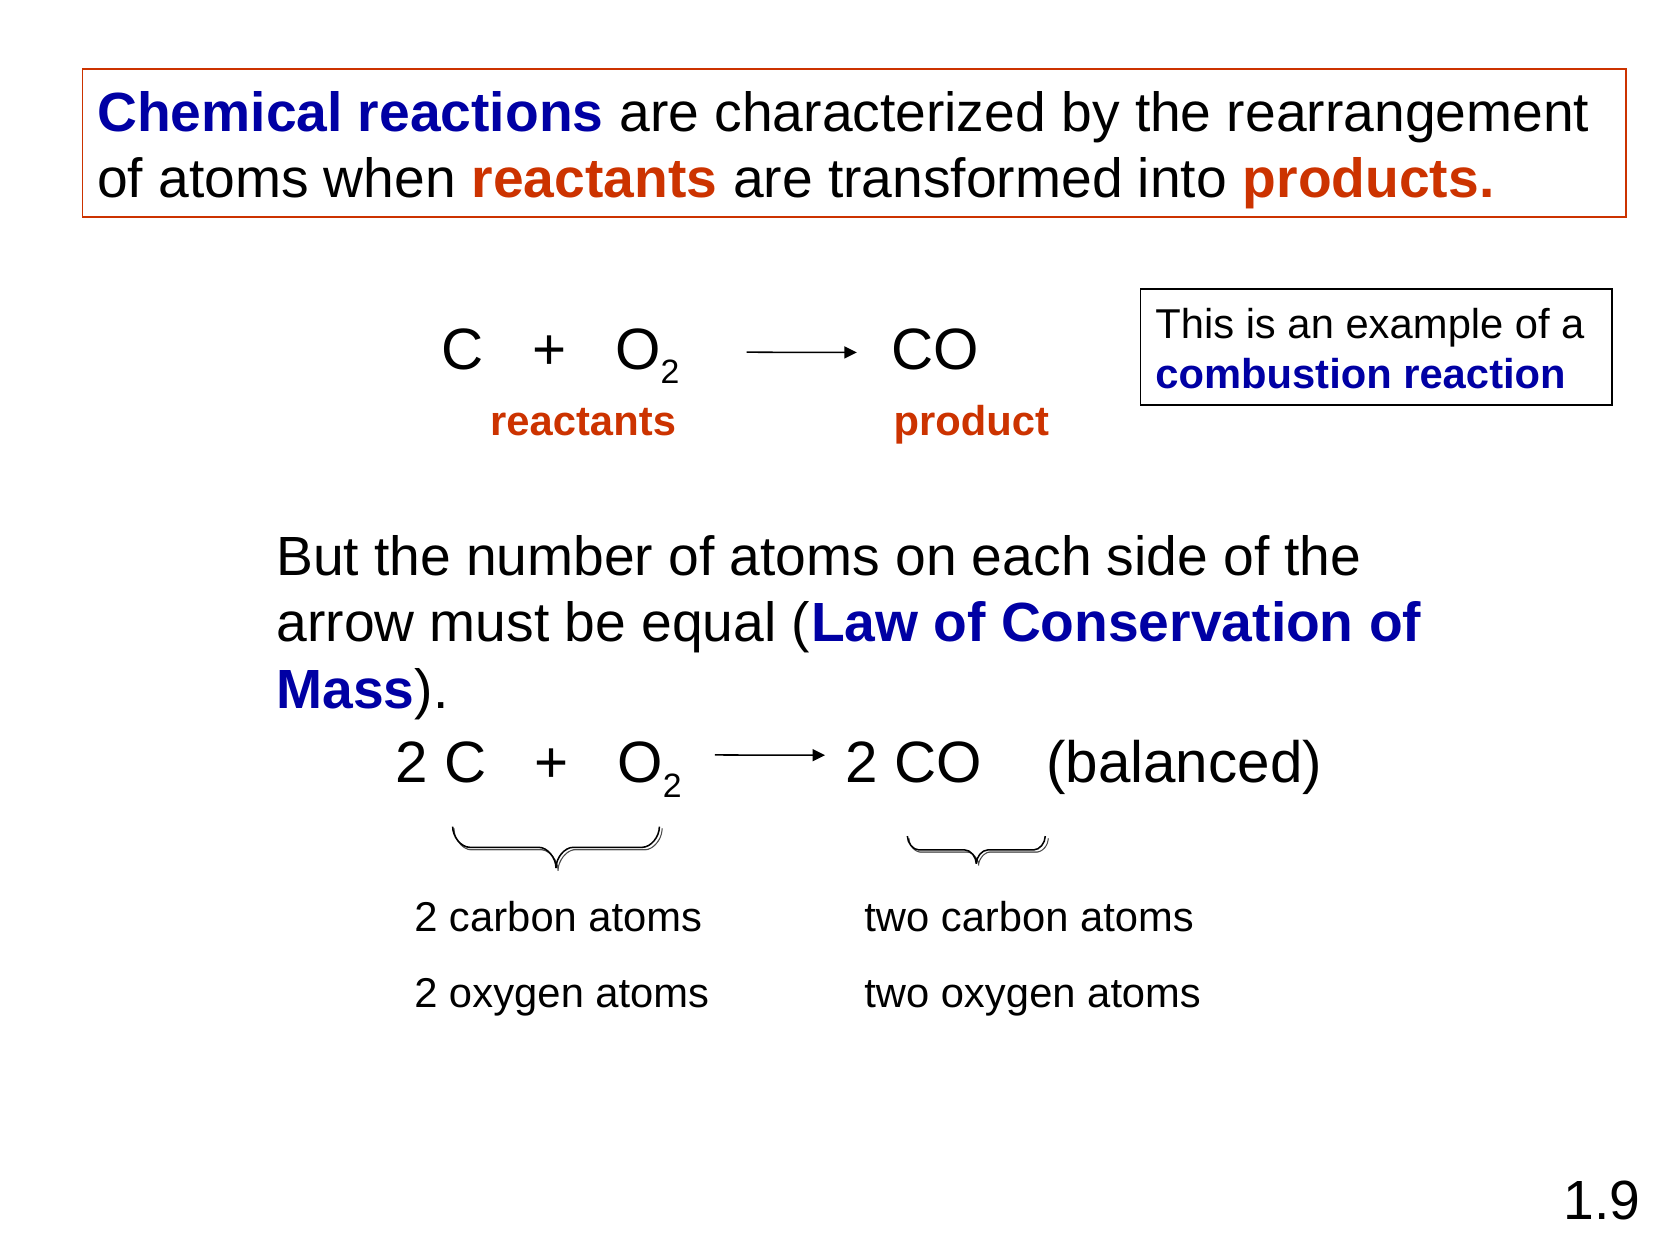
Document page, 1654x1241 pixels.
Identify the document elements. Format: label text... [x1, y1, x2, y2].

text_box But the number of atoms on each side of the arrow must be equal (Law of Conservation of Mass). [261, 512, 1475, 727]
text_box 1.9 [1549, 1156, 1654, 1239]
text_box This is an example of a combustion reaction [1140, 289, 1613, 405]
text_box reactants product [440, 385, 1365, 452]
text_box 2 C + O2 2 CO (balanced) [380, 716, 1461, 812]
text_box 2 carbon atoms two carbon atoms 2 oxygen atoms two oxygen atoms [399, 881, 1268, 1024]
text_box C + O2 CO [427, 303, 1140, 399]
text_box Chemical reactions are characterized by the rearrangement of atoms when reactants are transformed into products. [82, 68, 1627, 217]
